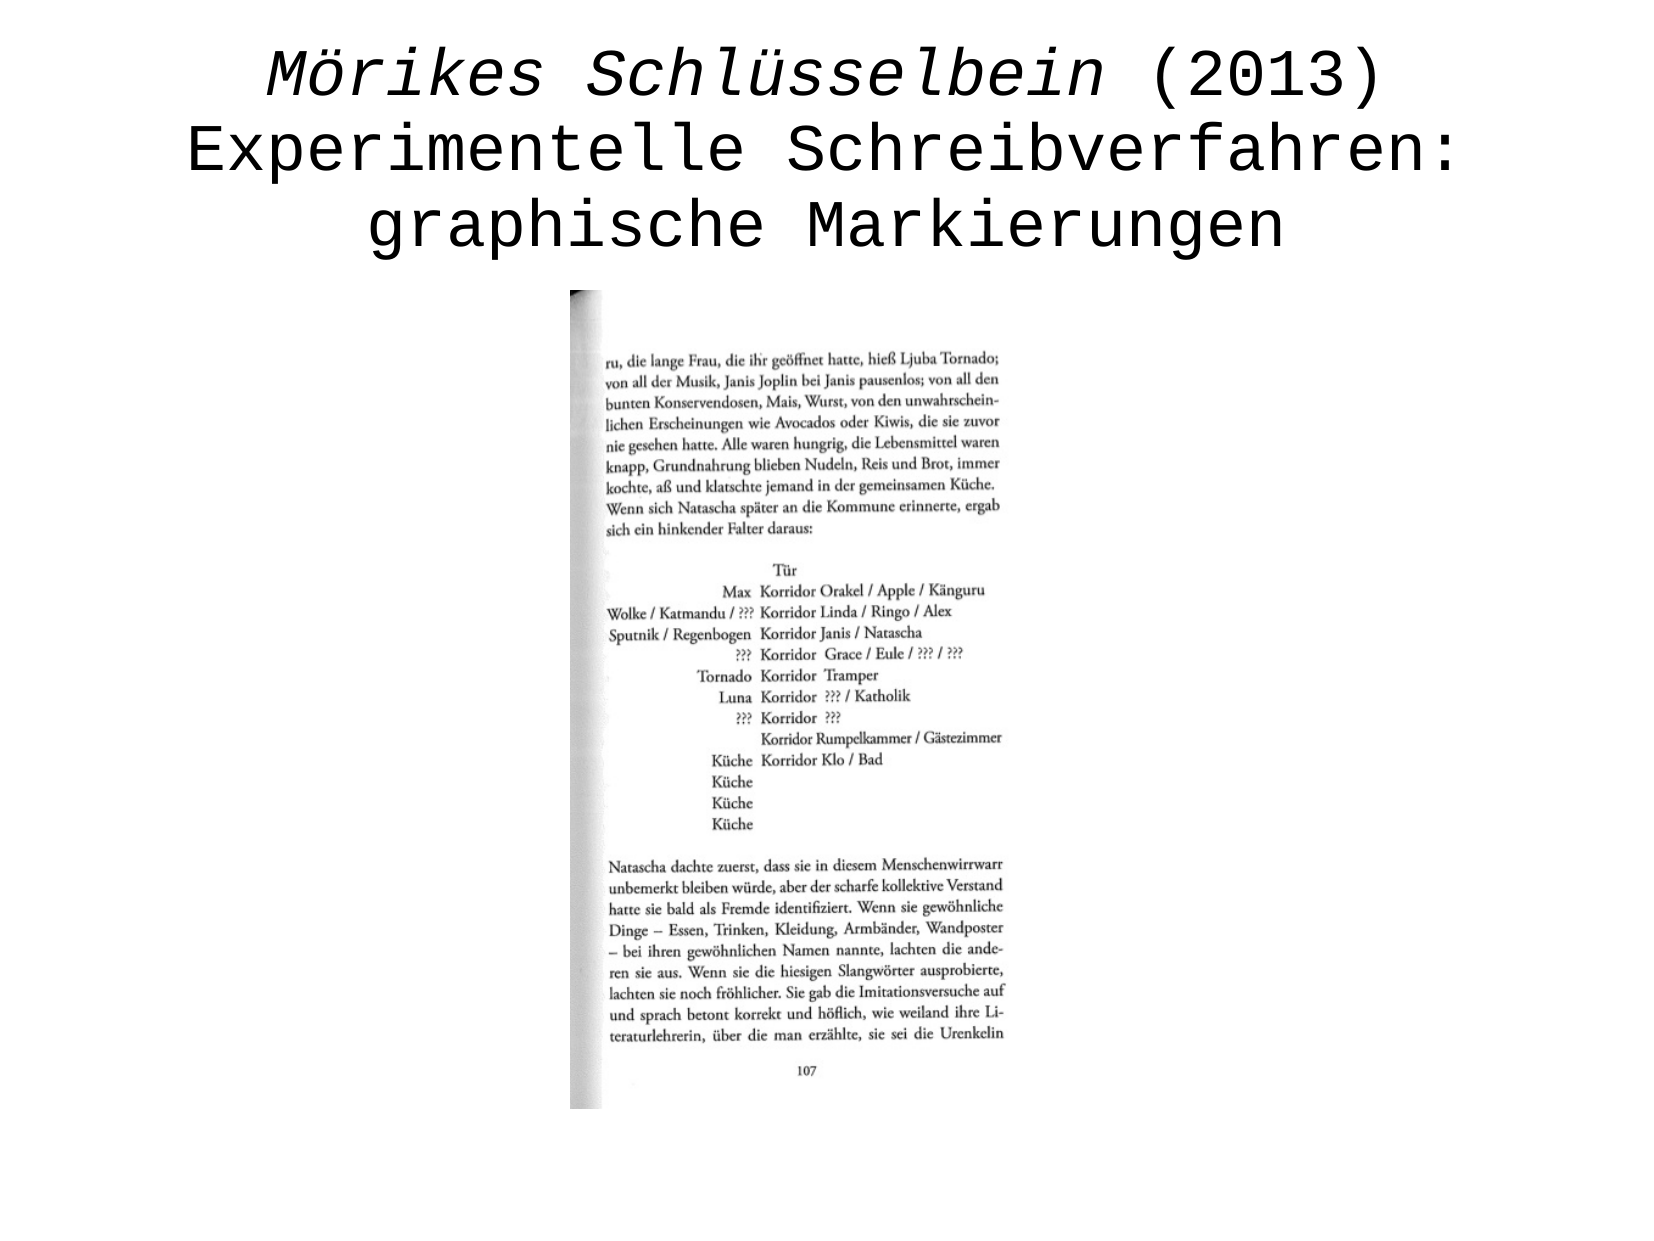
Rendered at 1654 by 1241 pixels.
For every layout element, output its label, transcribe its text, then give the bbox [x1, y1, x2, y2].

title Mörikes Schlüsselbein (2013) Experimentelle Schreibverfahren: graphische Markierungen [82, 39, 1571, 267]
picture [570, 290, 1084, 1109]
